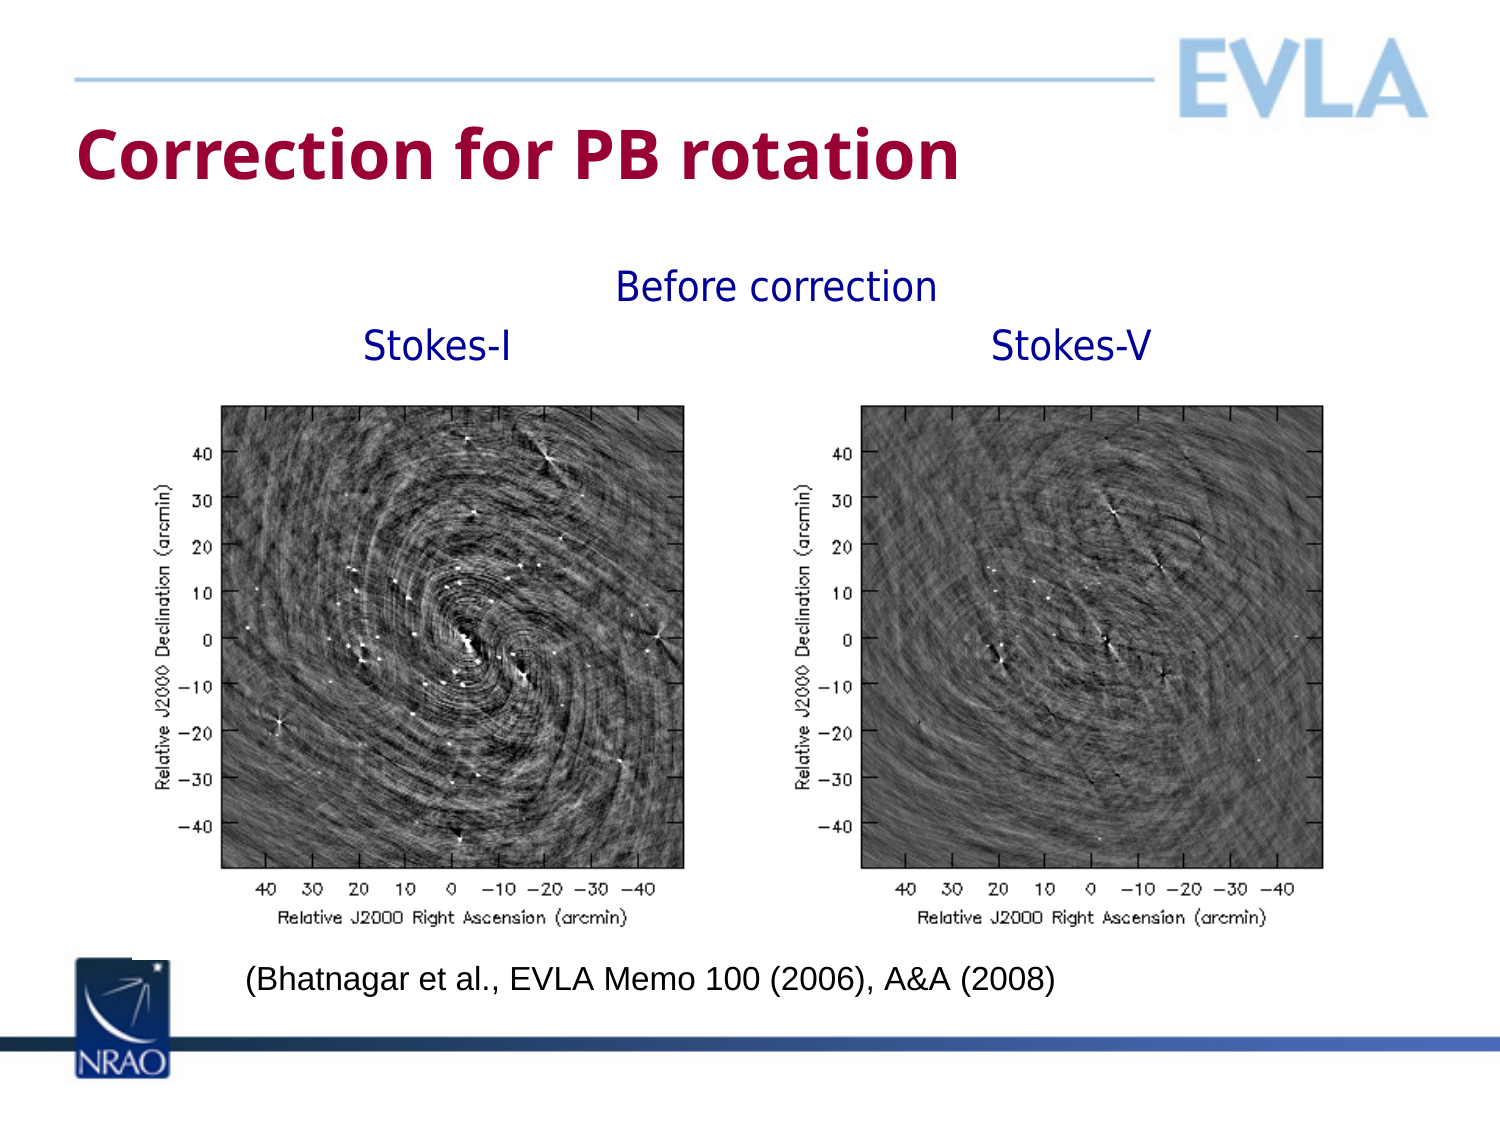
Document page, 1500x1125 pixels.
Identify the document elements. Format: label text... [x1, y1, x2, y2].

picture [0, 0, 1500, 1125]
title Correction for PB rotation [75, 90, 1426, 215]
list Before correction Stokes-I Stokes-V [75, 262, 1426, 1006]
text_box (Bhatnagar et al., EVLA Memo 100 (2006), A&A (2008) [230, 953, 1073, 1006]
